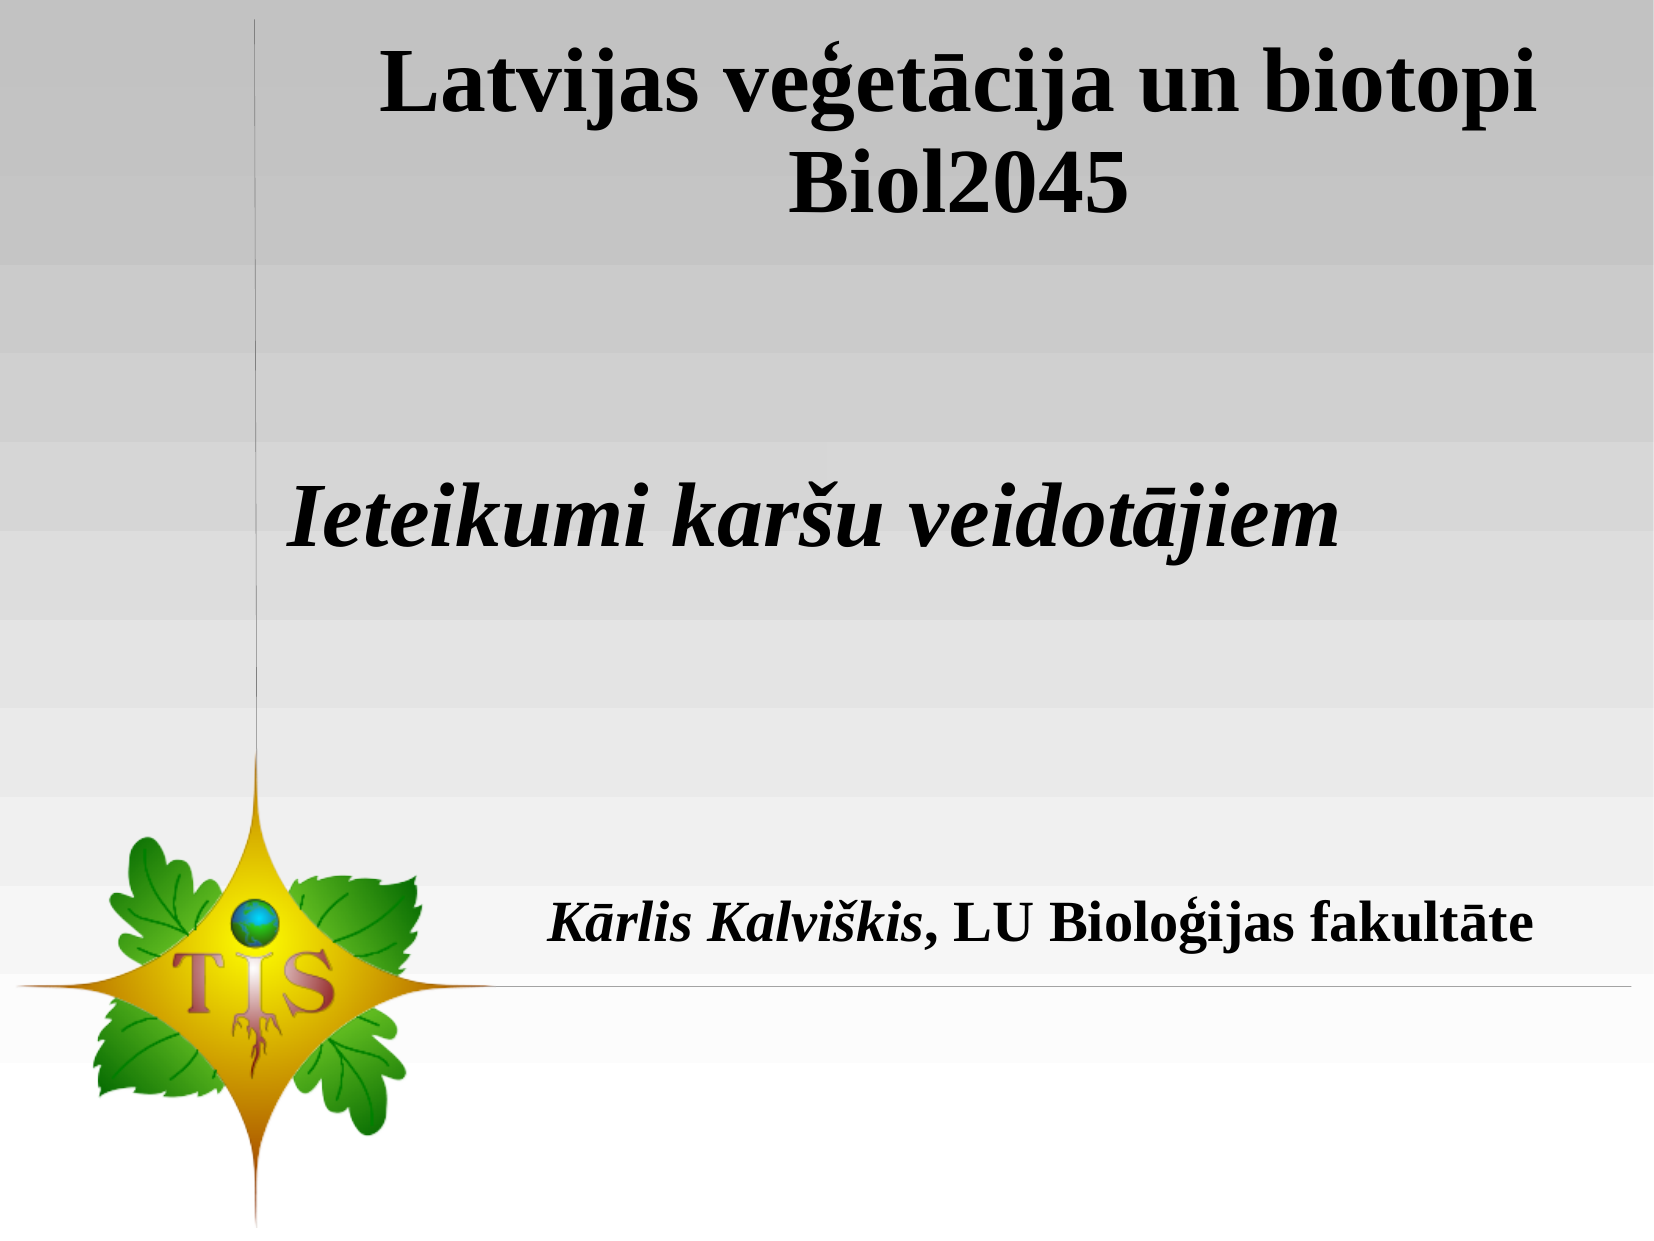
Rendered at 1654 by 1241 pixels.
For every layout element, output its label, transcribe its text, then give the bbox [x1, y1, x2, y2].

title Ieteikumi karšu veidotājiem [108, 305, 1546, 726]
picture [0, 0, 1654, 1241]
